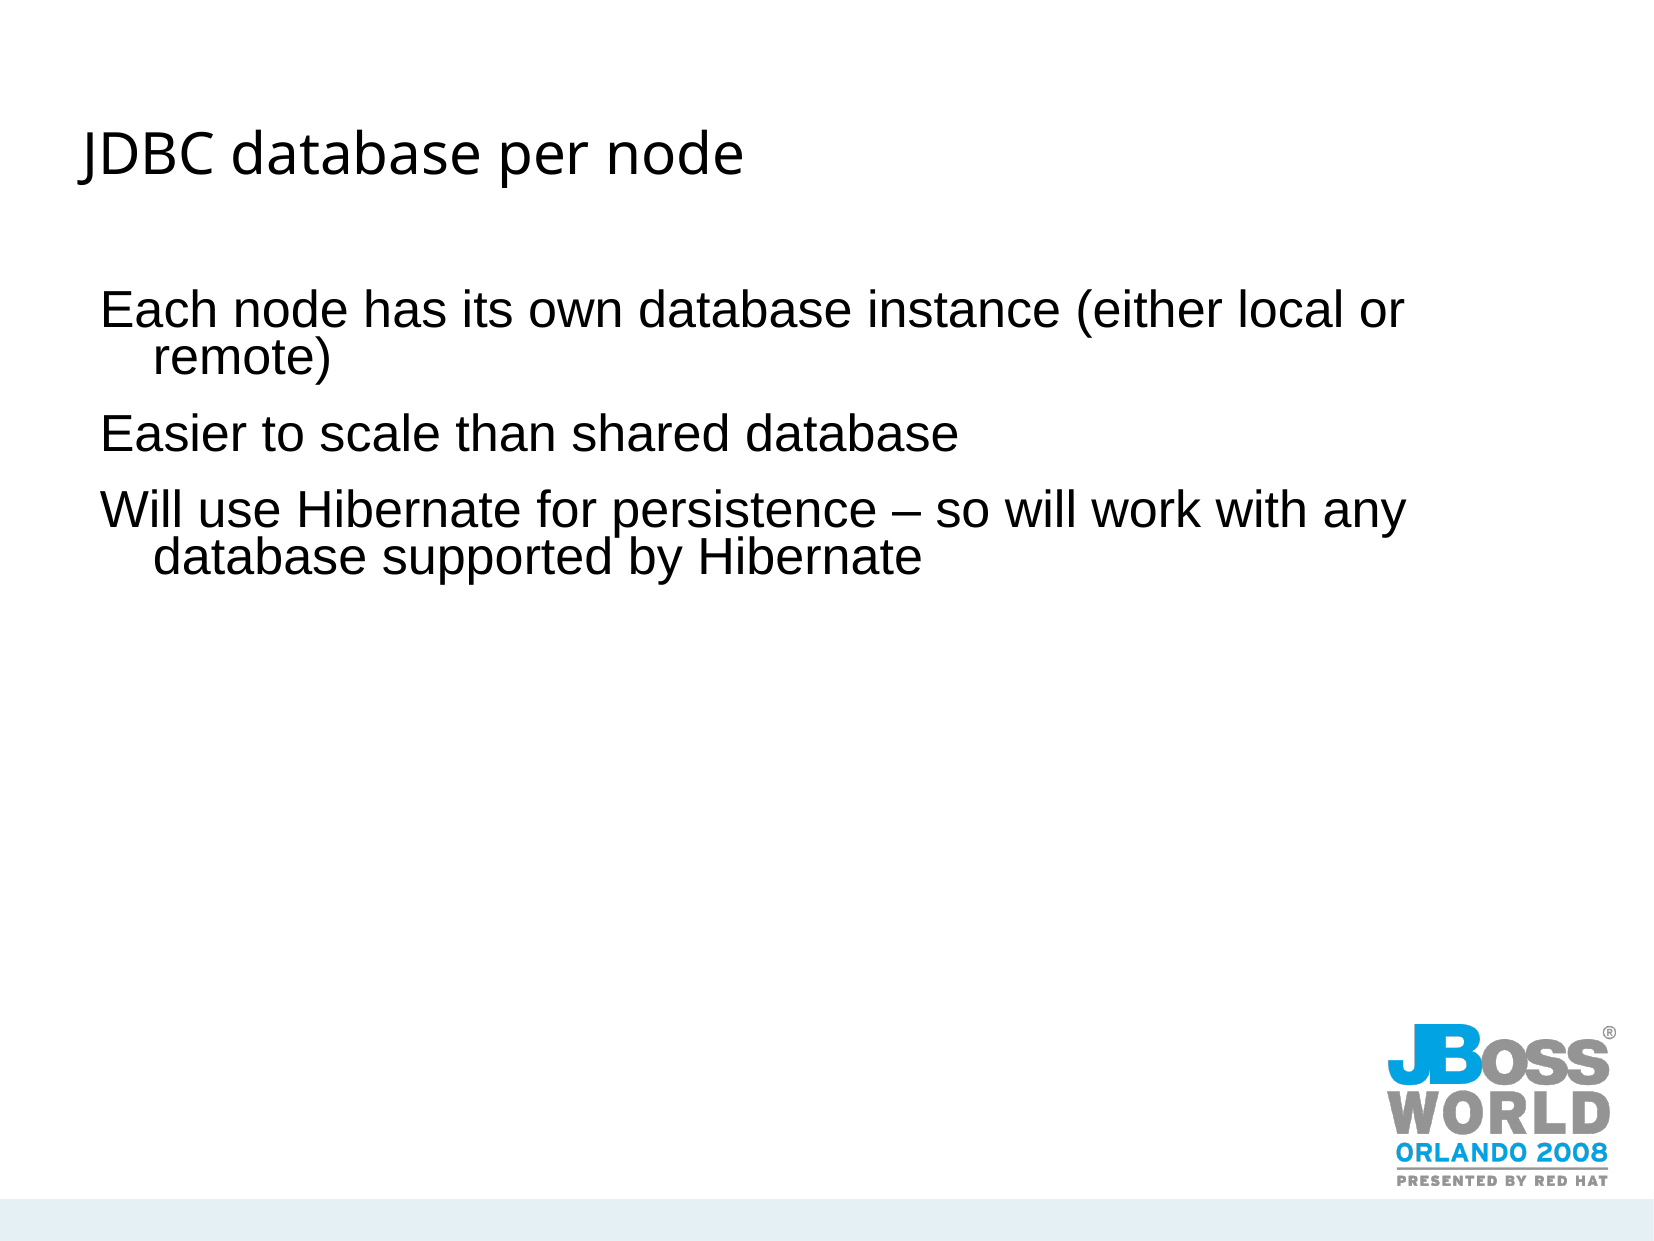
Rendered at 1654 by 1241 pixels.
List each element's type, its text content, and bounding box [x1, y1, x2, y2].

title JDBC database per node [82, 56, 1571, 249]
list Each node has its own database instance (either local or remote) Easier to scale than shared database Will use Hibernate for persistence – so will work with any database supported by Hibernate [82, 290, 1571, 1094]
picture [0, 1199, 1654, 1241]
picture [1387, 1024, 1616, 1186]
